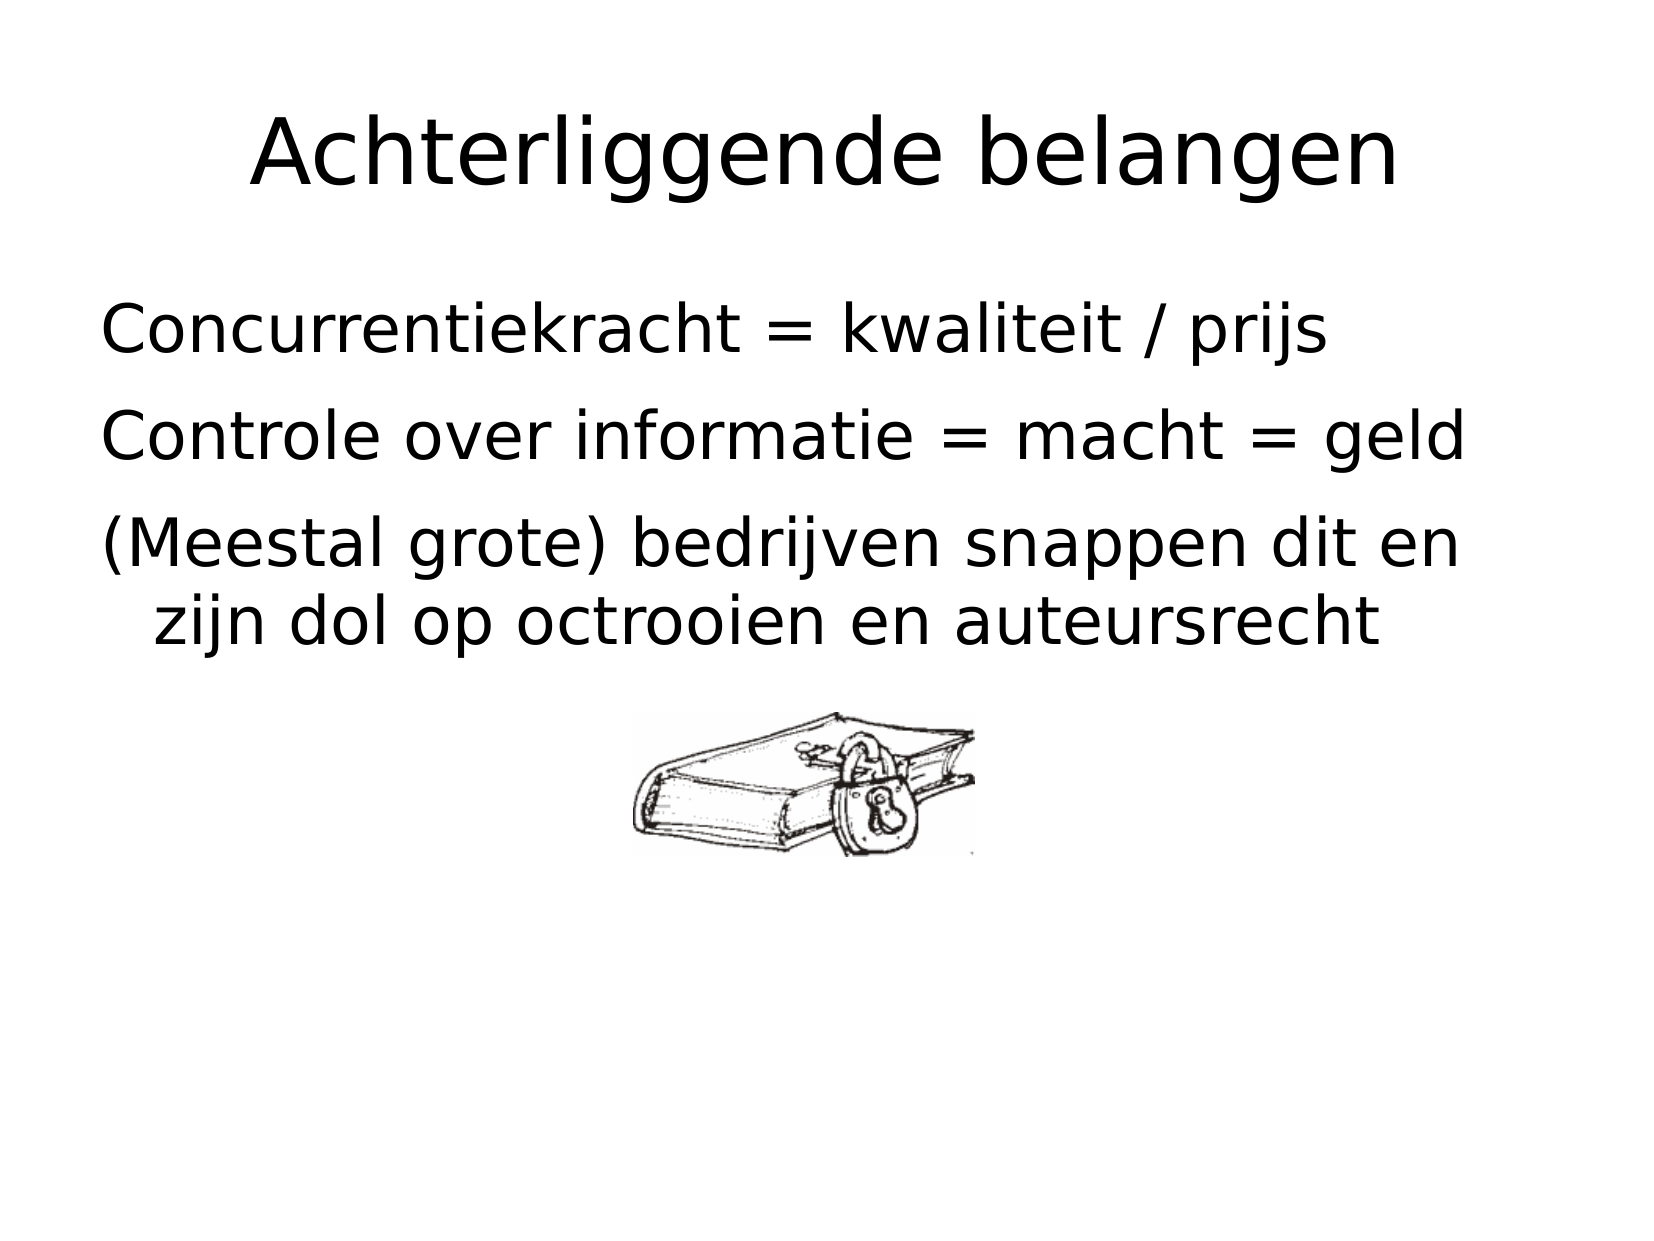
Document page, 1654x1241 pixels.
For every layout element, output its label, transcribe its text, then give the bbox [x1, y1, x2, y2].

list Concurrentiekracht = kwaliteit / prijs Controle over informatie = macht = geld (Meestal grote) bedrijven snappen dit en zijn dol op octrooien en auteursrecht [82, 290, 1571, 1094]
picture [633, 712, 975, 857]
title Achterliggende belangen [82, 56, 1571, 250]
